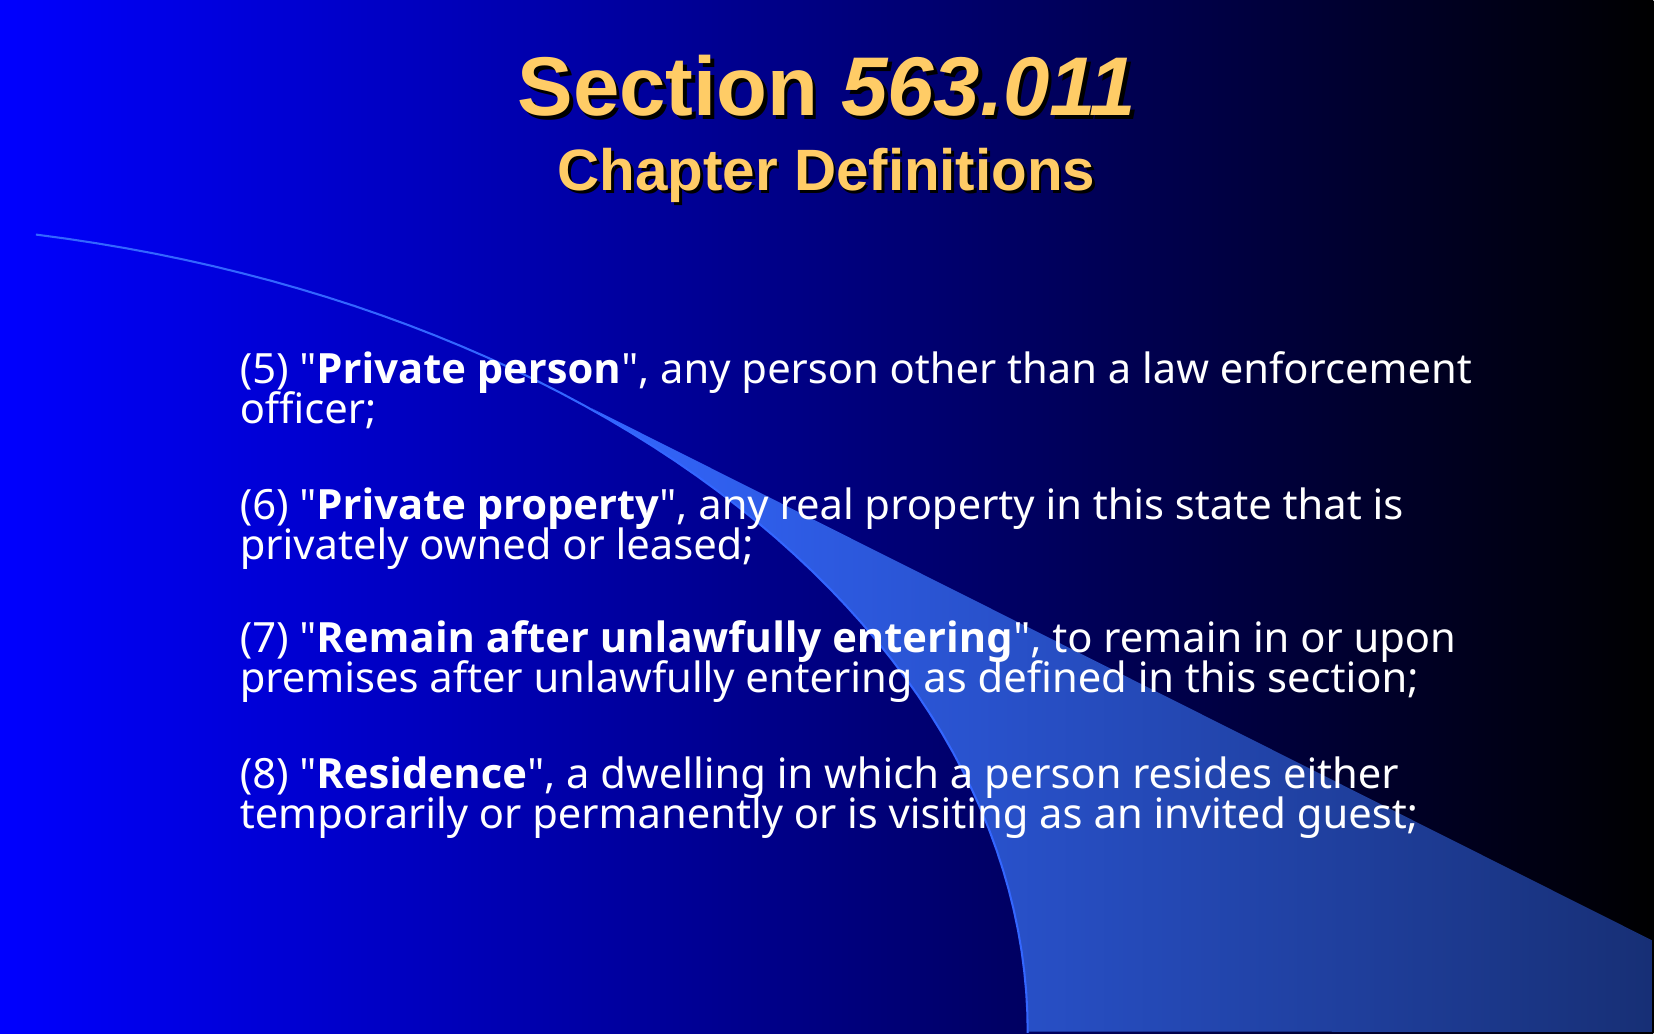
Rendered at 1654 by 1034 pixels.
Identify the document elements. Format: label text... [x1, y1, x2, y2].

title Section 563.011 Chapter Definitions [82, 24, 1571, 211]
list (5) "Private person", any person other than a law enforcement officer; (6) "Private property", any real property in this state that is privately owned or leased; (7) "Remain after unlawfully entering", to remain in or upon premises after unlawfully entering as defined in this section; (8) "Residence", a dwelling in which a person resides either temporarily or permanently or is visiting as an invited guest; [225, 241, 1571, 987]
